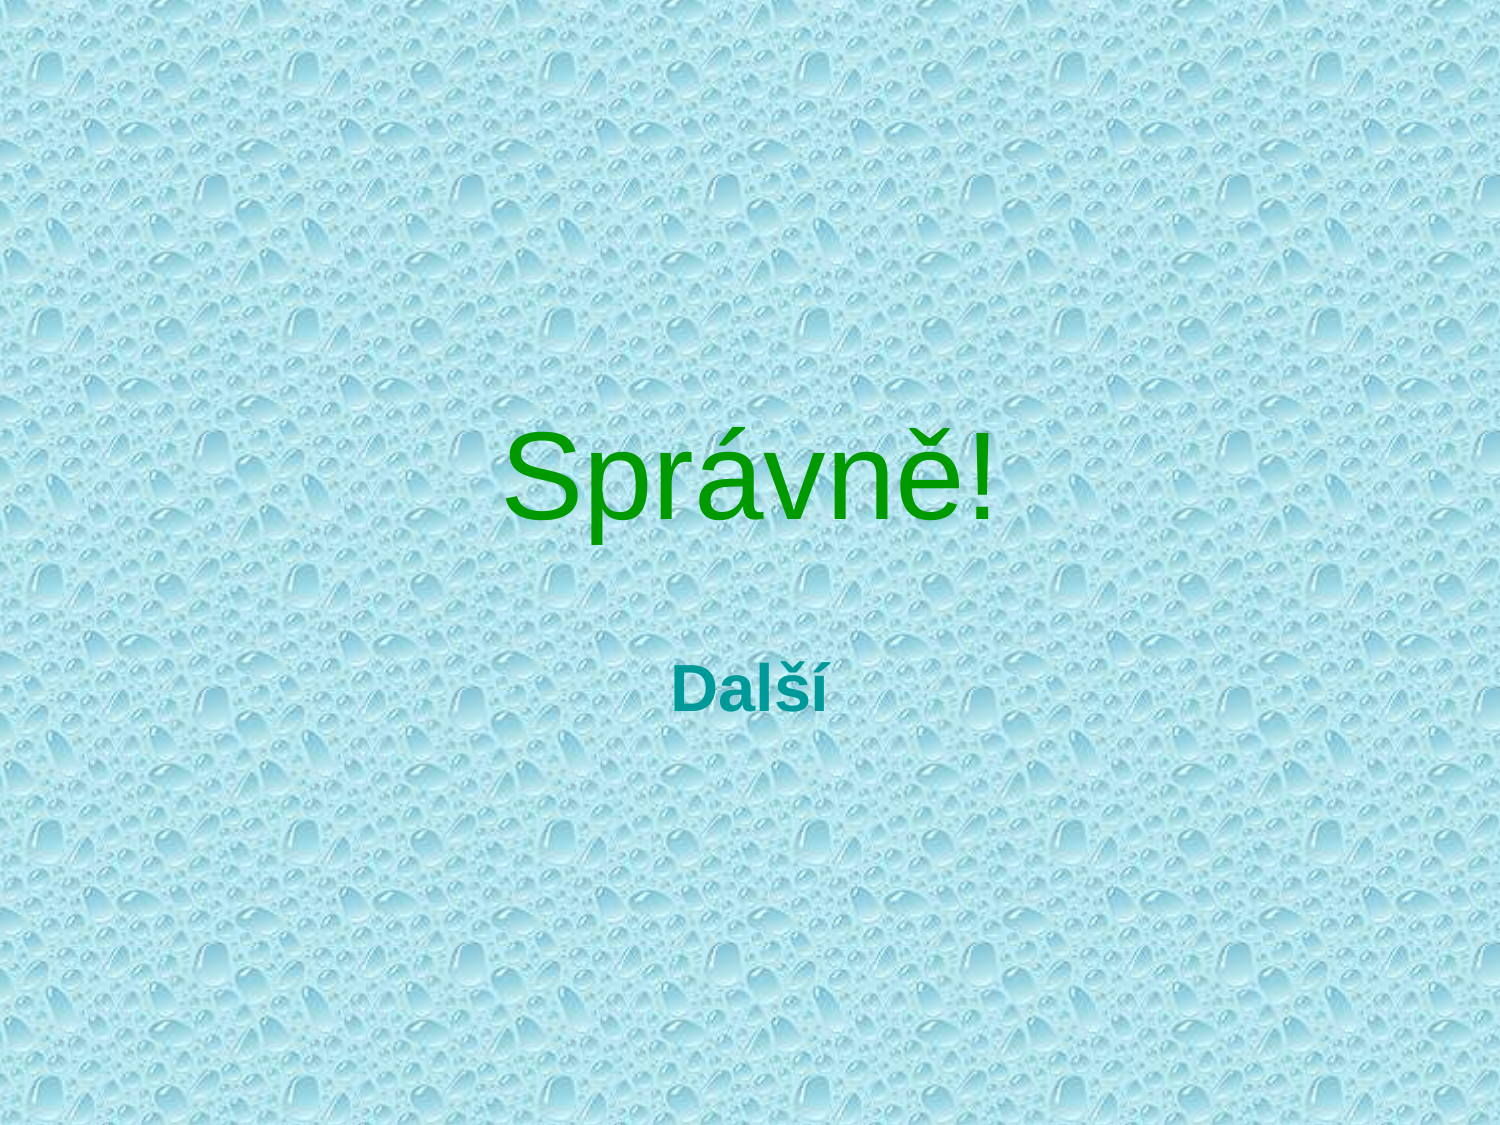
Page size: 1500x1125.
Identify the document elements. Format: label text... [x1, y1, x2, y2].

picture [0, 0, 1500, 1125]
subtitle Další [225, 637, 1276, 926]
title Správně! [112, 349, 1388, 591]
